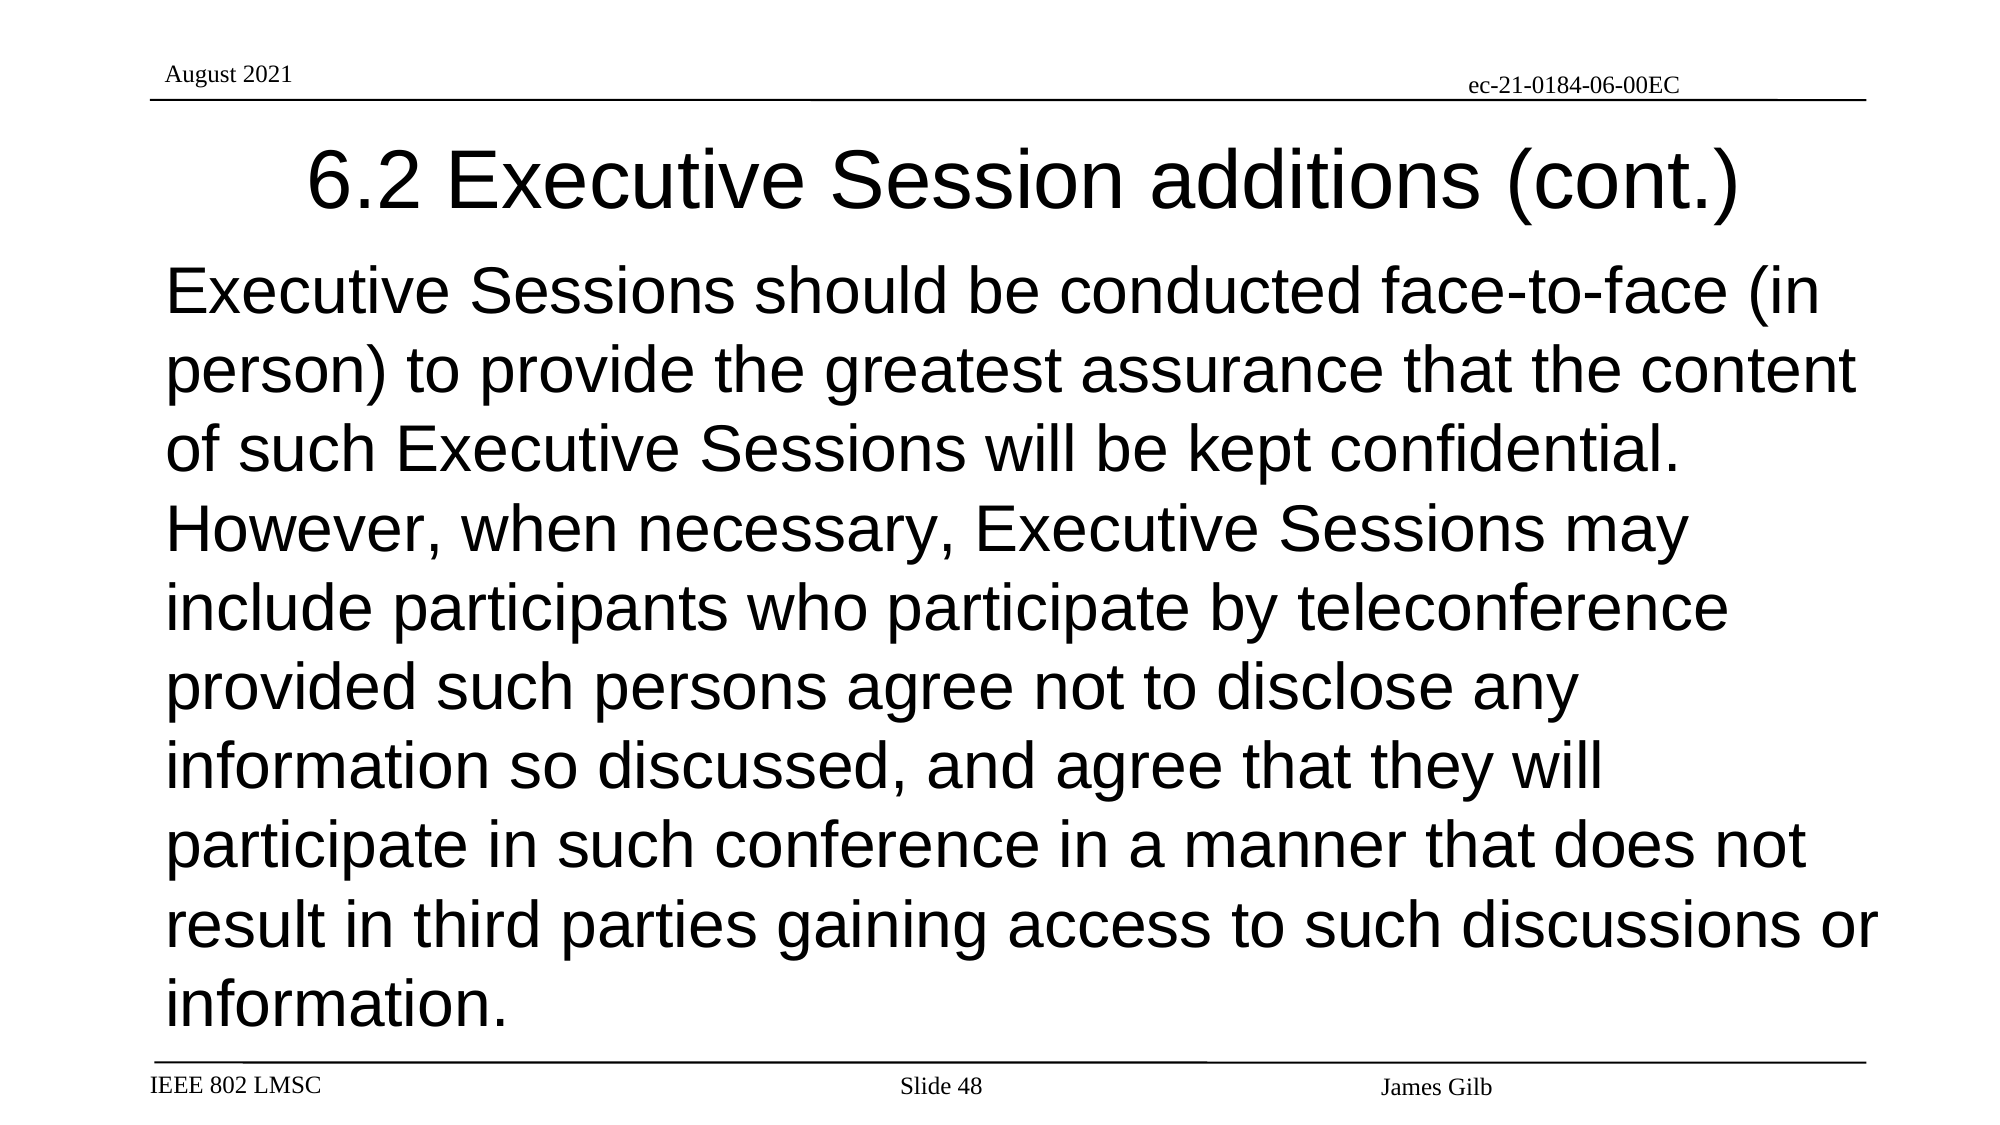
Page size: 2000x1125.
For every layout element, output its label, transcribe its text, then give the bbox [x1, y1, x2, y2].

text_box Slide [799, 1069, 1083, 1108]
list Executive Sessions should be conducted face-to-face (in person) to provide the greatest assurance that the content of such Executive Sessions will be kept confidential. However, when necessary, Executive Sessions may include participants who participate by teleconference provided such persons agree not to disclose any information so discussed, and agree that they will participate in such conference in a manner that does not result in third parties gaining access to such discussions or information. [149, 239, 1900, 1051]
title 6.2 Executive Session additions (cont.) [149, 112, 1900, 238]
